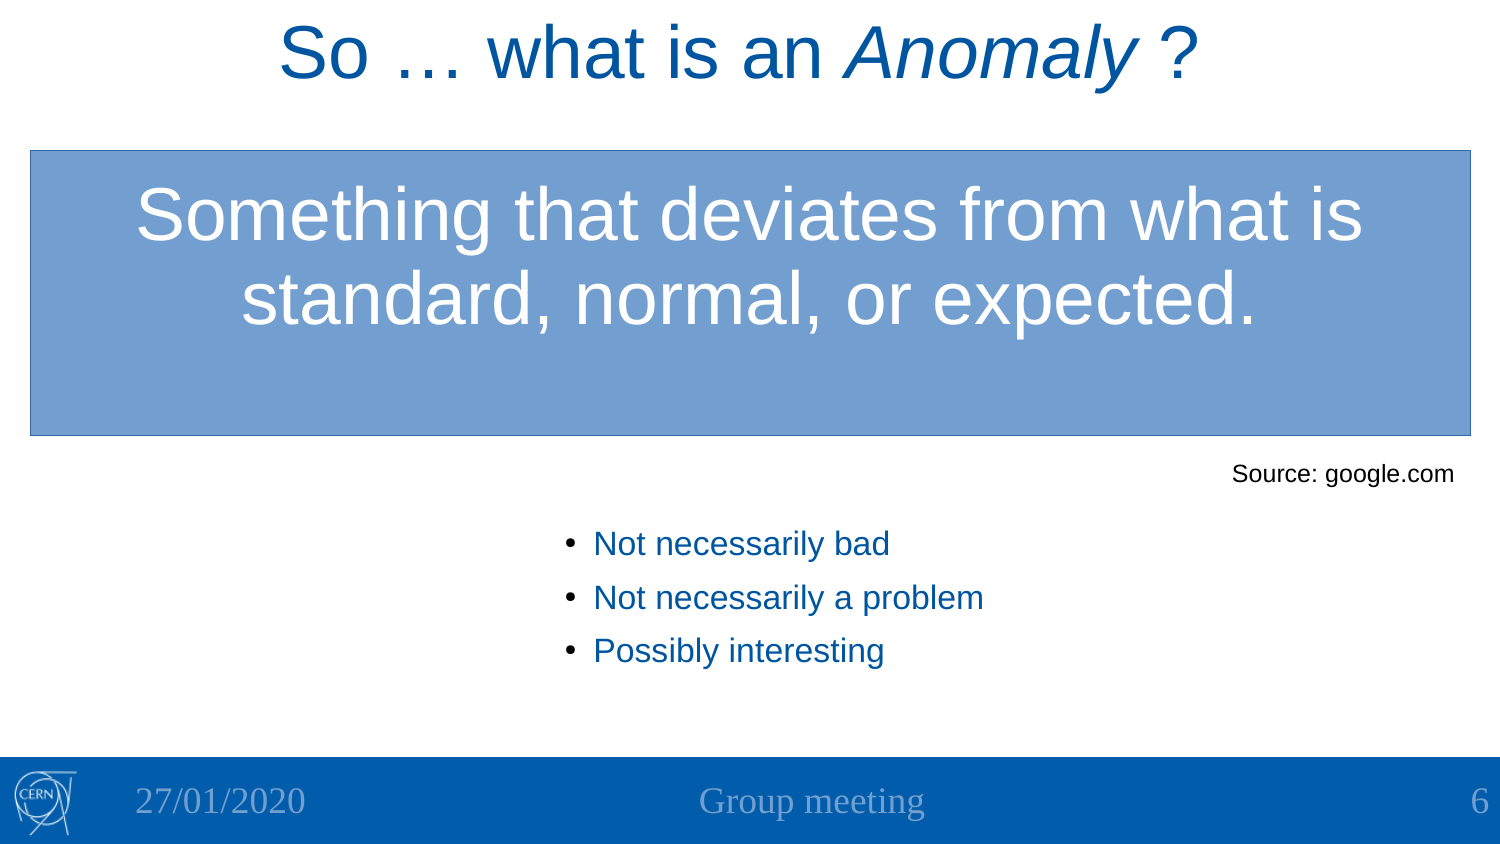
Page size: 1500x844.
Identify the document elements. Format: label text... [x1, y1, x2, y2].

text_box Something that deviates from what is standard, normal, or expected. [45, 165, 1456, 436]
list Not necessarily bad Not necessarily a problem Possibly interesting [555, 525, 1051, 676]
title So … what is an Anomaly ? [0, 0, 1500, 106]
text_box Source: google.com [1217, 452, 1471, 496]
text_box [30, 150, 1471, 436]
